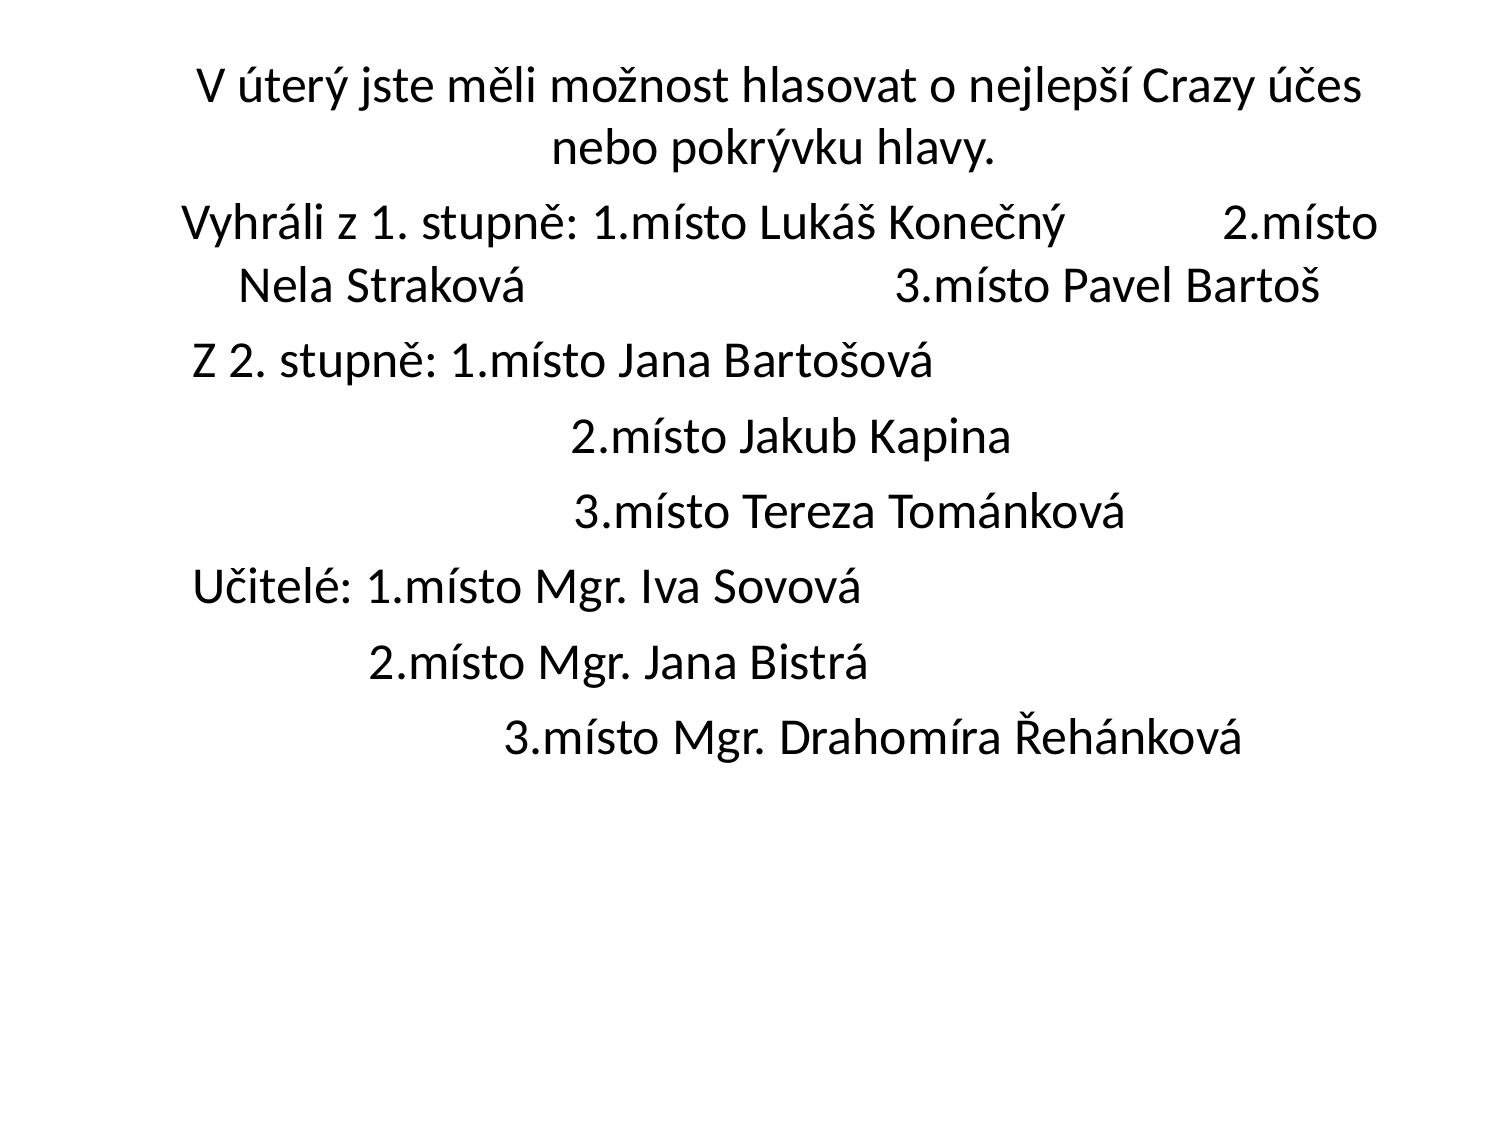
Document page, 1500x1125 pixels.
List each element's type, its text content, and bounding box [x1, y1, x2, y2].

list V úterý jste měli možnost hlasovat o nejlepší Crazy účes nebo pokrývku hlavy. Vyhráli z 1. stupně: 1.místo Lukáš Konečný 2.místo Nela Straková 3.místo Pavel Bartoš Z 2. stupně: 1.místo Jana Bartošová 2.místo Jakub Kapina 3.místo Tereza Tománková Učitelé: 1.místo Mgr. Iva Sovová 2.místo Mgr. Jana Bistrá 3.místo Mgr. Drahomíra Řehánková [159, 42, 1402, 828]
